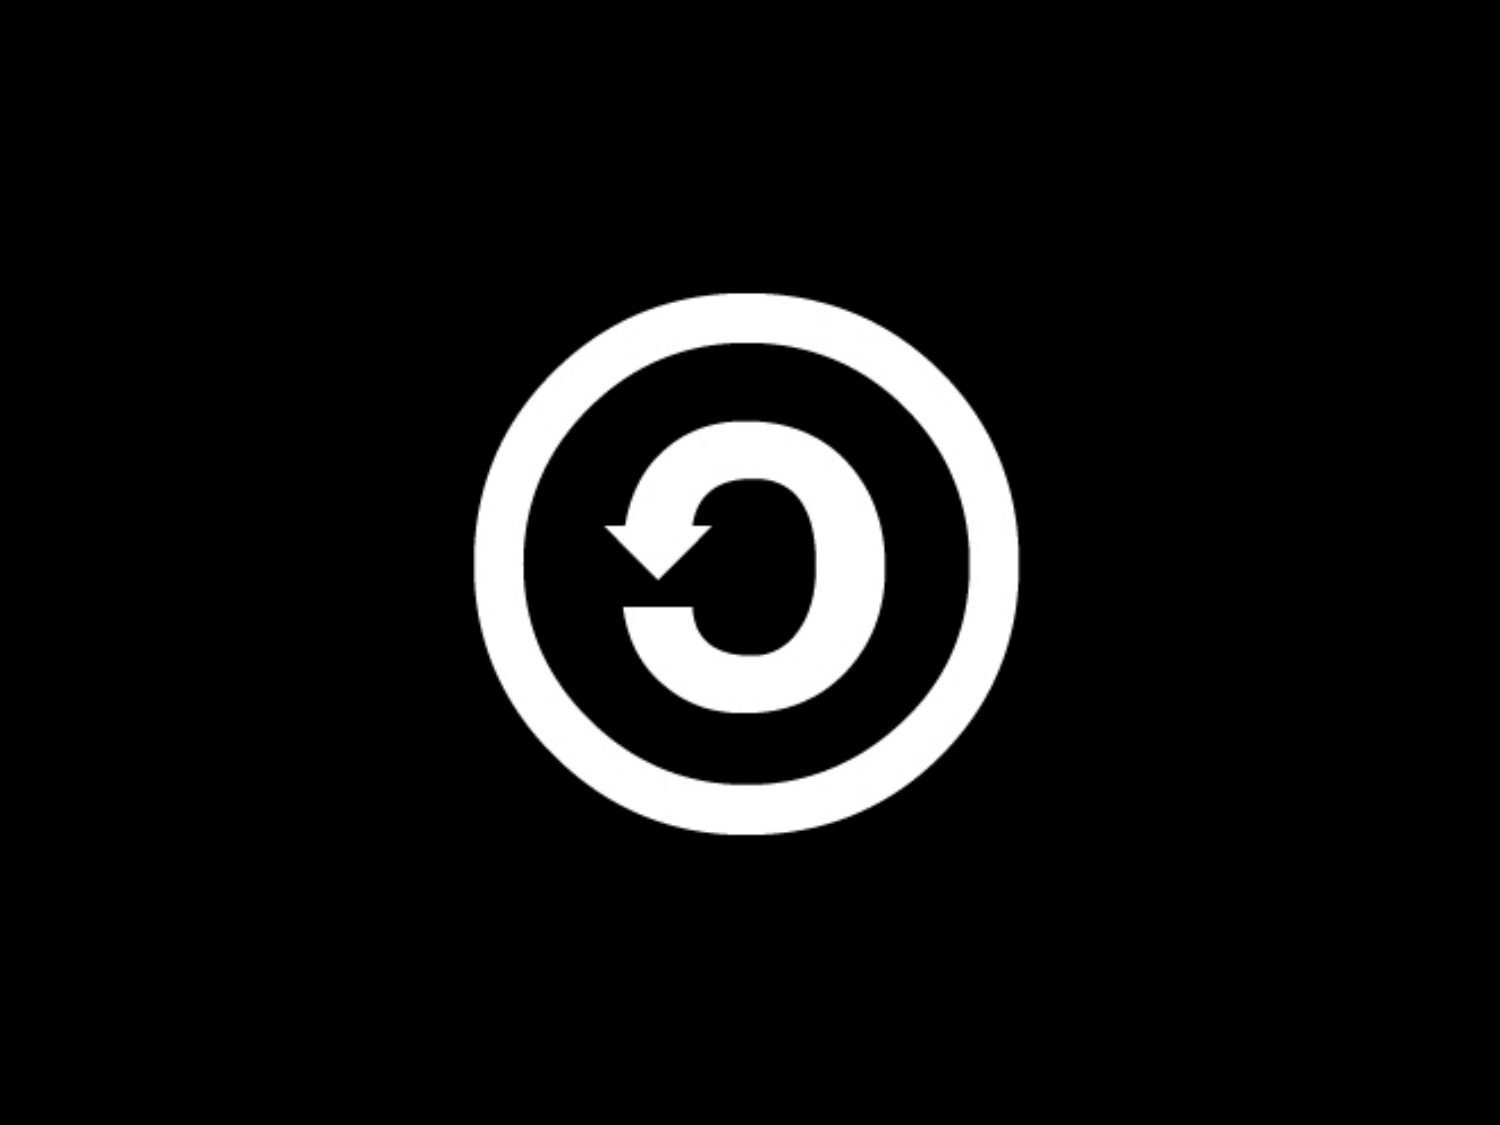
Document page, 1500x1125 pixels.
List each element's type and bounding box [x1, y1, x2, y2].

picture [454, 267, 1046, 858]
